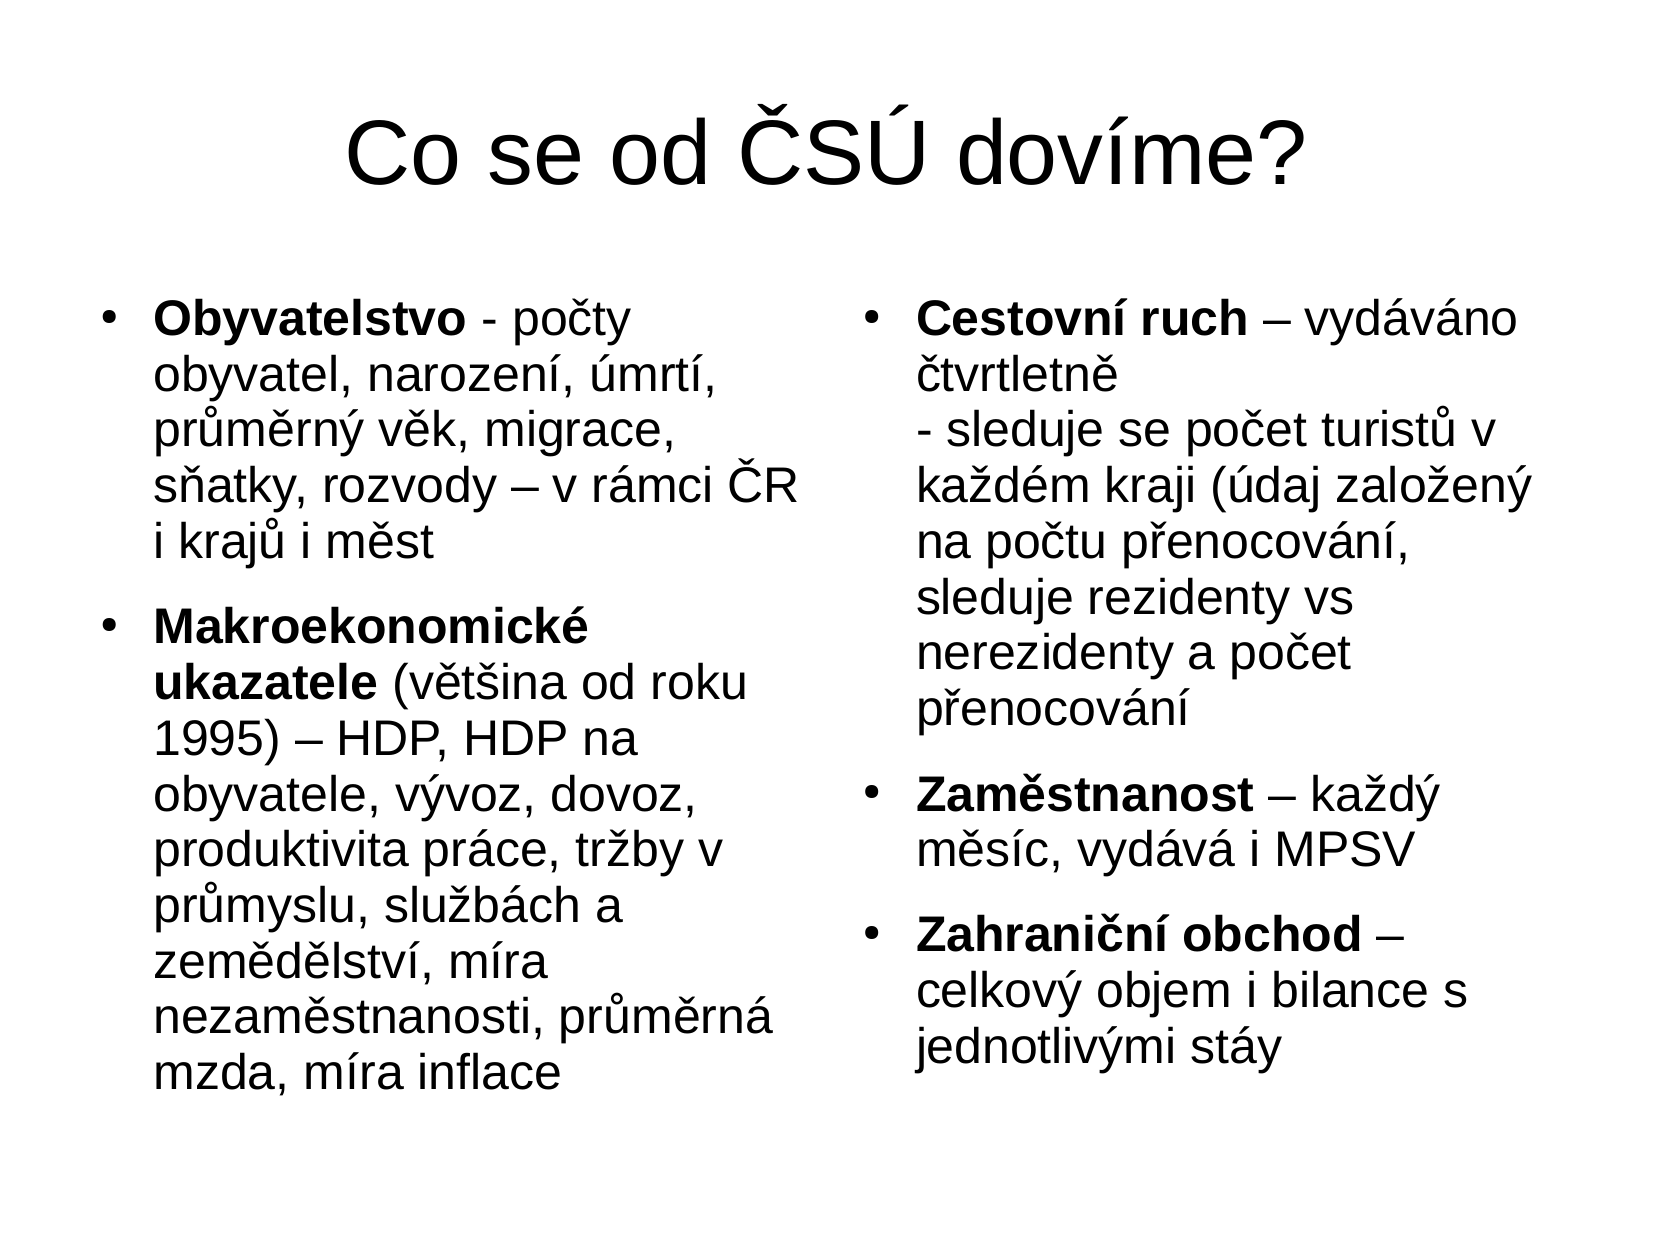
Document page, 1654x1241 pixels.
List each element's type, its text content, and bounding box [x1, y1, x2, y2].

list Cestovní ruch – vydáváno čtvrtletně - sleduje se počet turistů v každém kraji (údaj založený na počtu přenocování, sleduje rezidenty vs nerezidenty a počet přenocování Zaměstnanost – každý měsíc, vydává i MPSV Zahraniční obchod – celkový objem i bilance s jednotlivými stáy [845, 290, 1572, 1109]
title Co se od ČSÚ dovíme? [82, 49, 1571, 257]
list Obyvatelstvo - počty obyvatel, narození, úmrtí, průměrný věk, migrace, sňatky, rozvody – v rámci ČR i krajů i měst Makroekonomické ukazatele (většina od roku 1995) – HDP, HDP na obyvatele, vývoz, dovoz, produktivita práce, tržby v průmyslu, službách a zemědělství, míra nezaměstnanosti, průměrná mzda, míra inflace [82, 290, 809, 1109]
